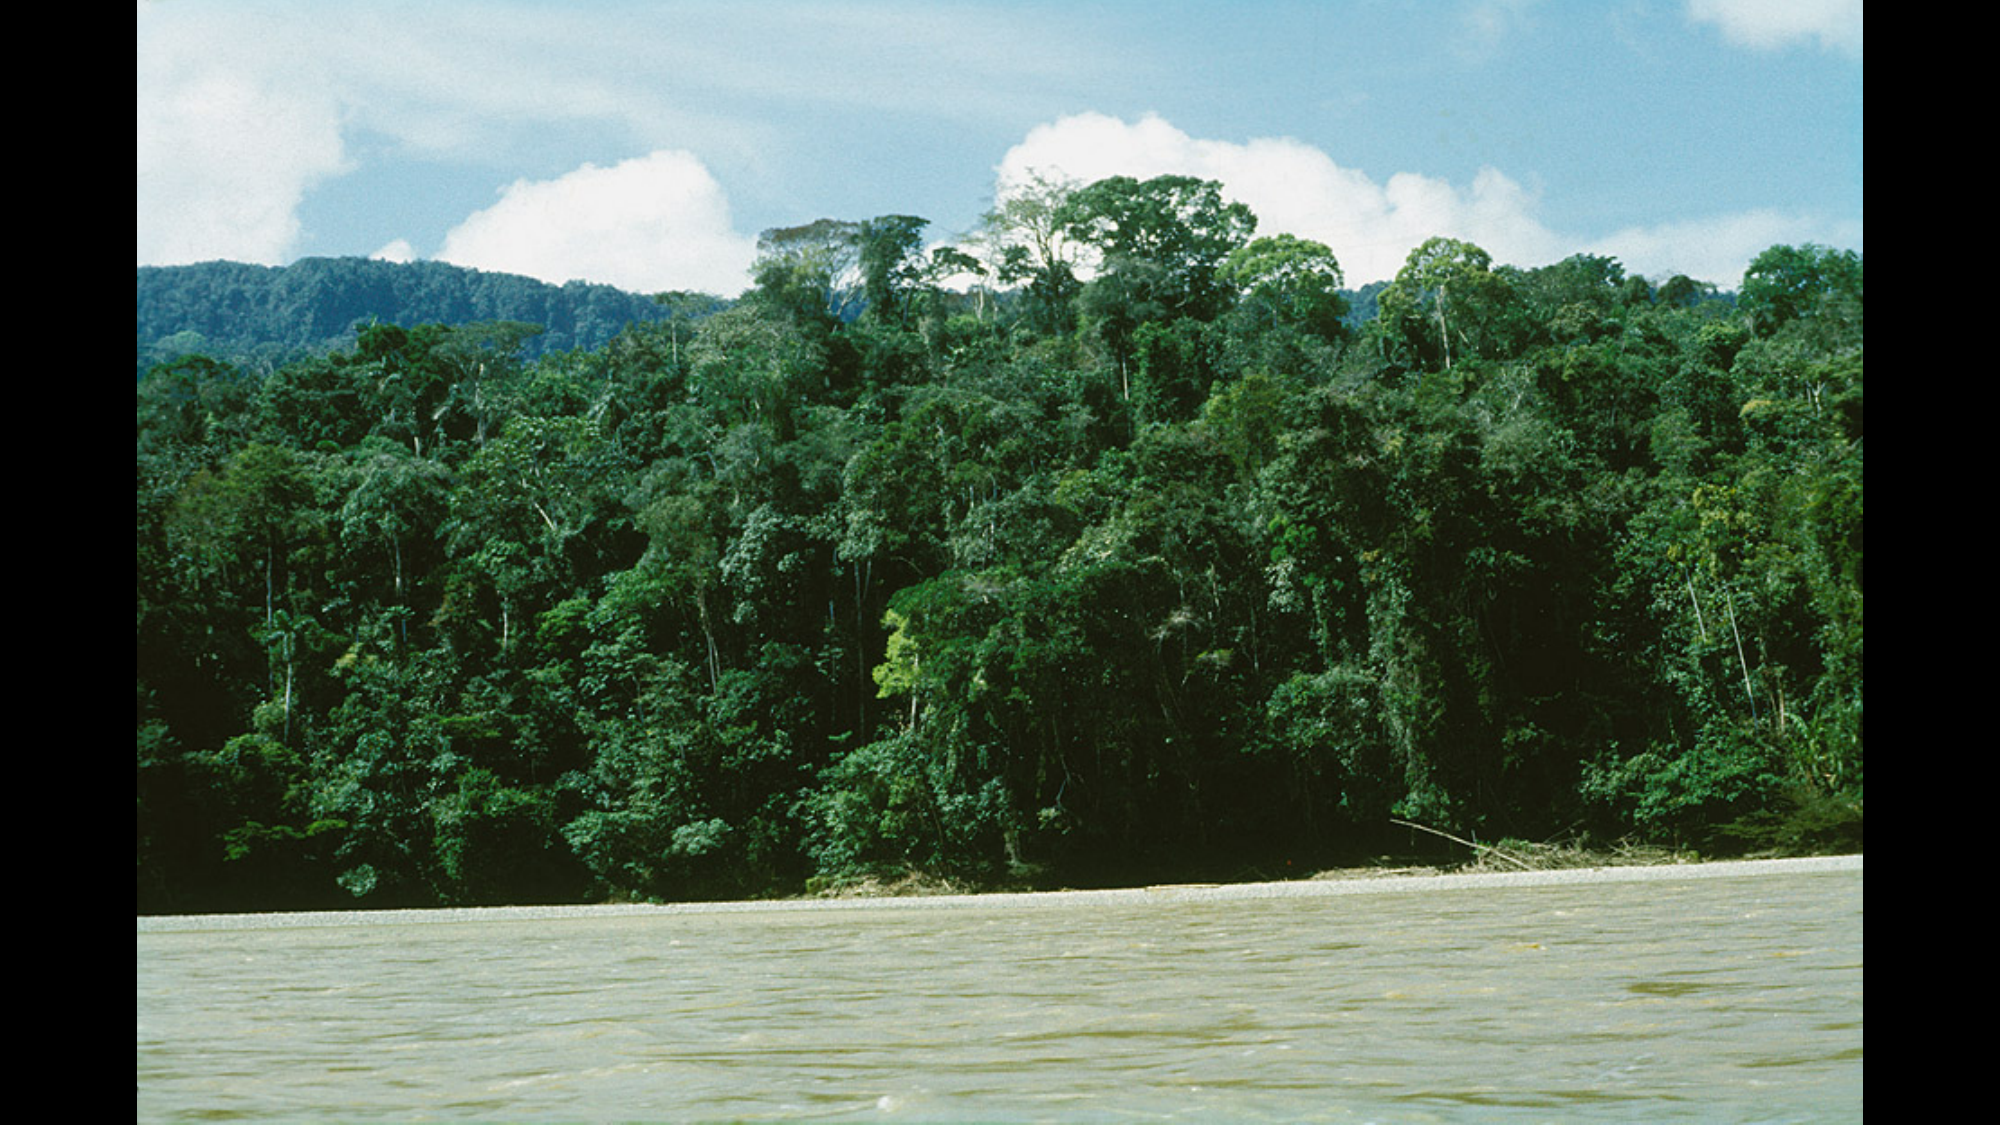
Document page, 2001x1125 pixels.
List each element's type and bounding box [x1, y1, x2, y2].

picture [137, 0, 1863, 1125]
